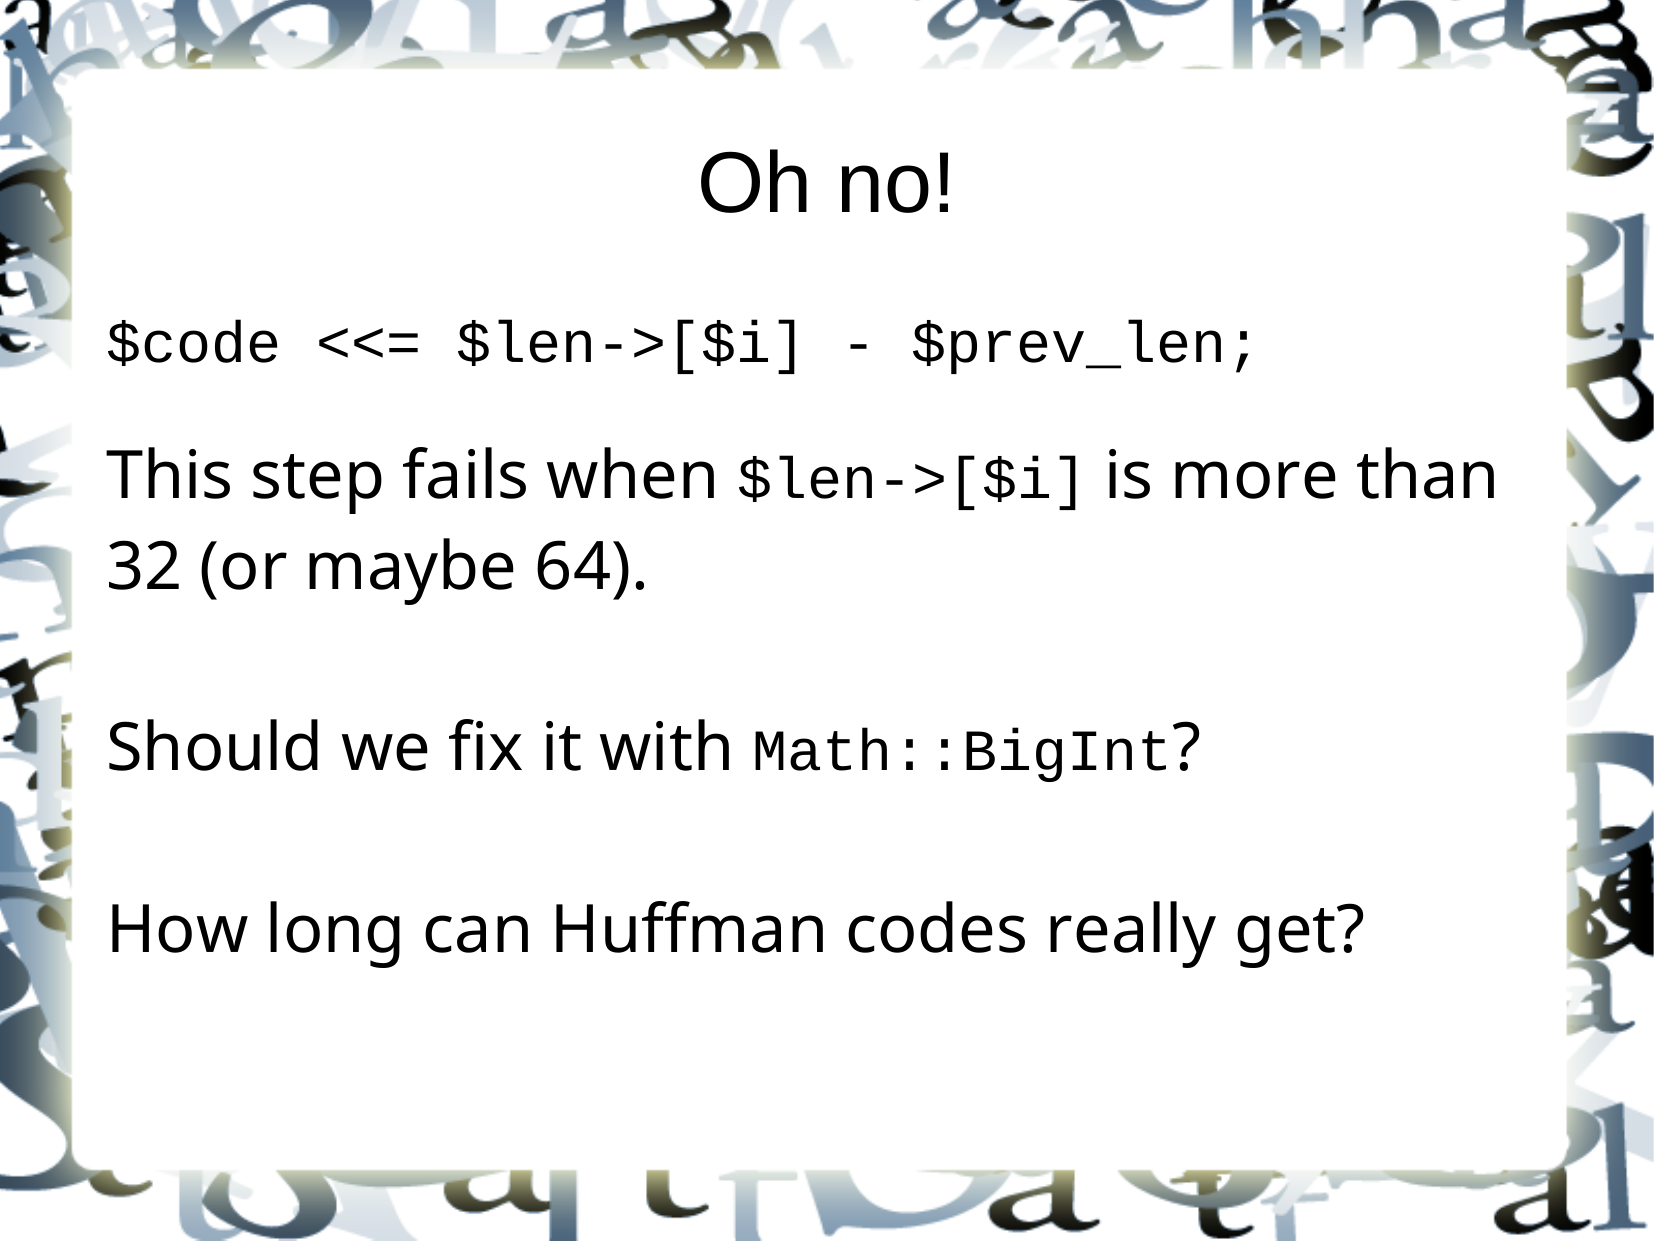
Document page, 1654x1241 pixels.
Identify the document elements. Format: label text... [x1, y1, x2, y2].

picture [0, 0, 1654, 1241]
title Oh no! [82, 78, 1571, 287]
list $code <<= $len->[$i] - $prev_len; This step fails when $len->[$i] is more than 32 (or maybe 64). Should we fix it with Math::BigInt? How long can Huffman codes really get? [106, 313, 1530, 1028]
